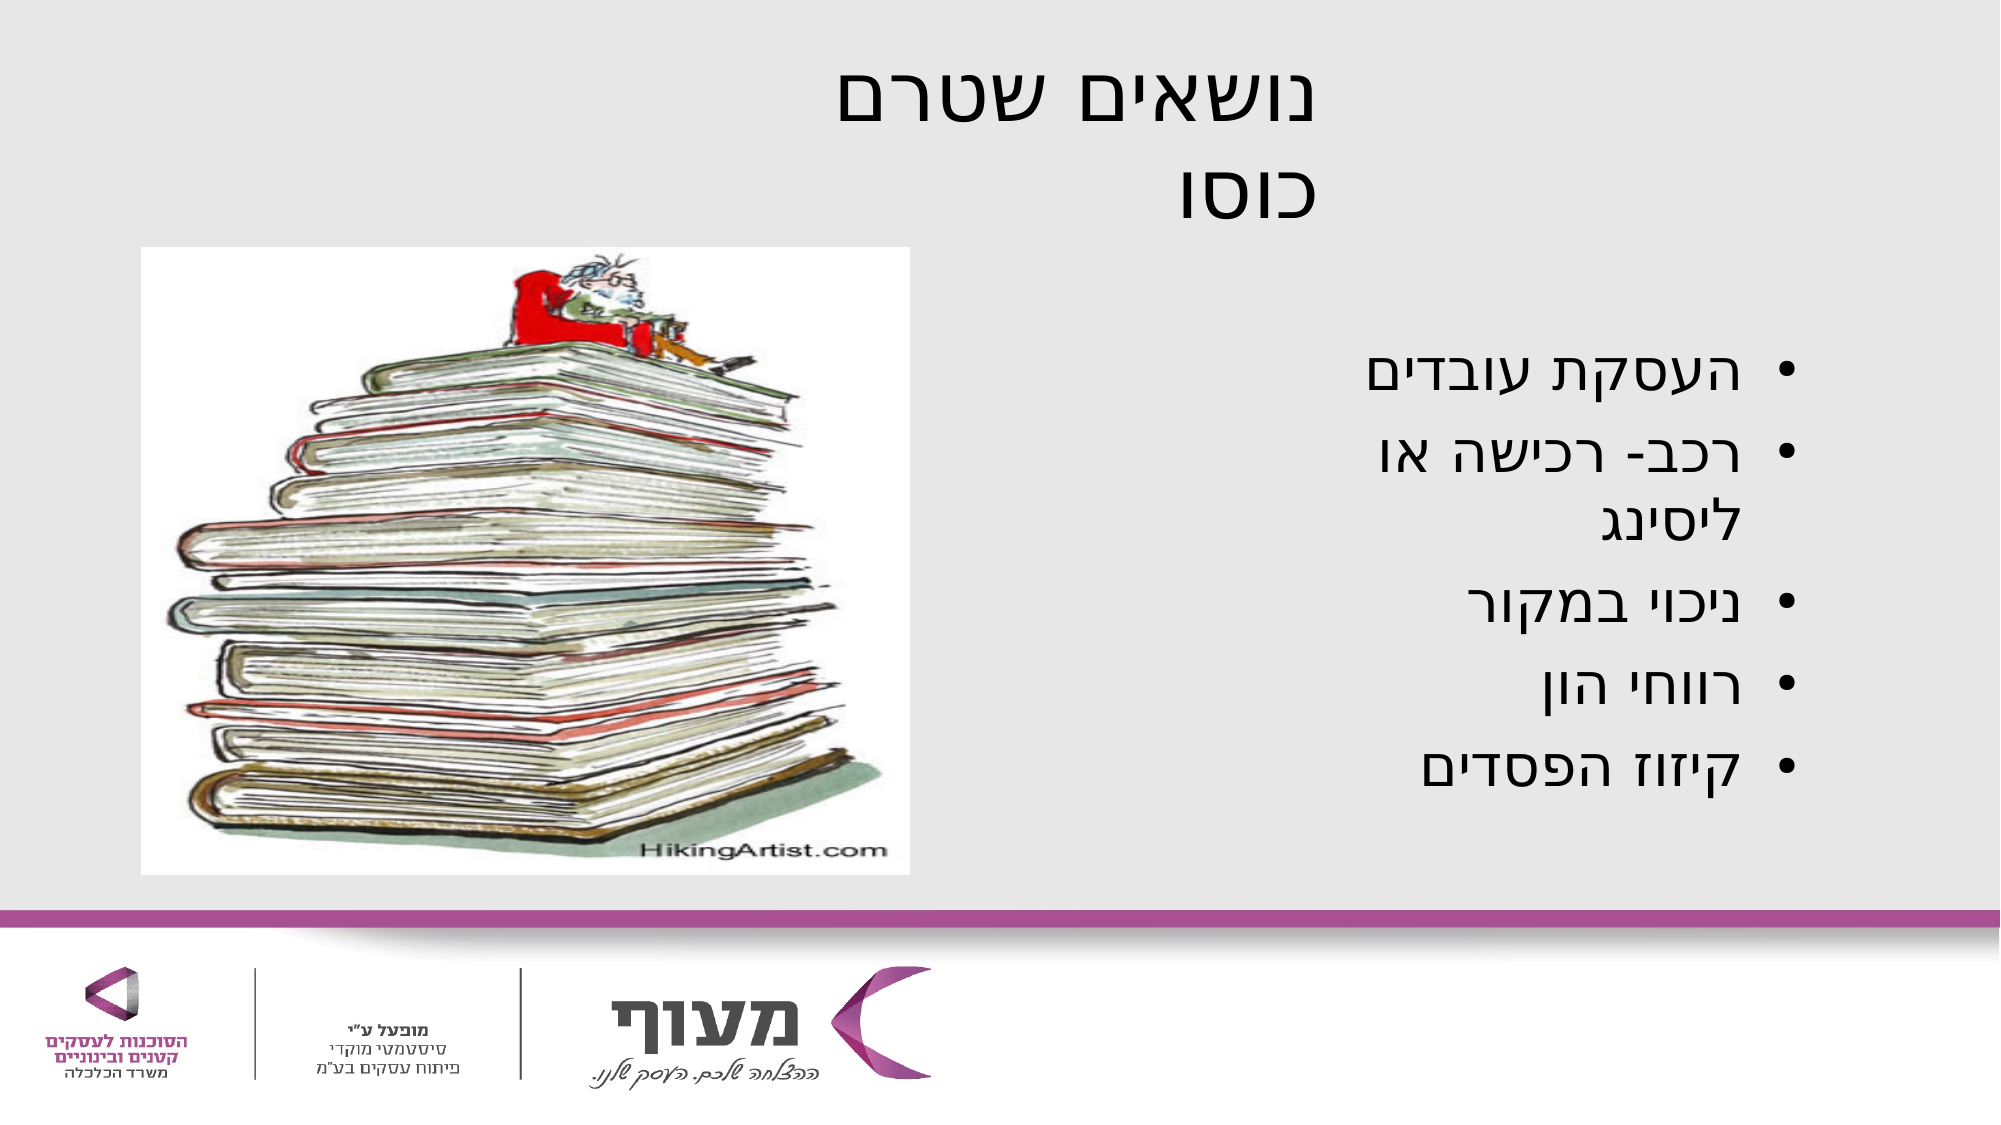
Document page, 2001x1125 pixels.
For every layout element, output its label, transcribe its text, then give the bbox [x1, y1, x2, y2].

picture [0, 0, 2000, 1125]
text_box העסקת עובדים רכב- רכישה או ליסינג ניכוי במקור רווחי הון קיזוז הפסדים [1204, 246, 1830, 692]
title נושאים שטרם כוסו [653, 47, 1335, 235]
